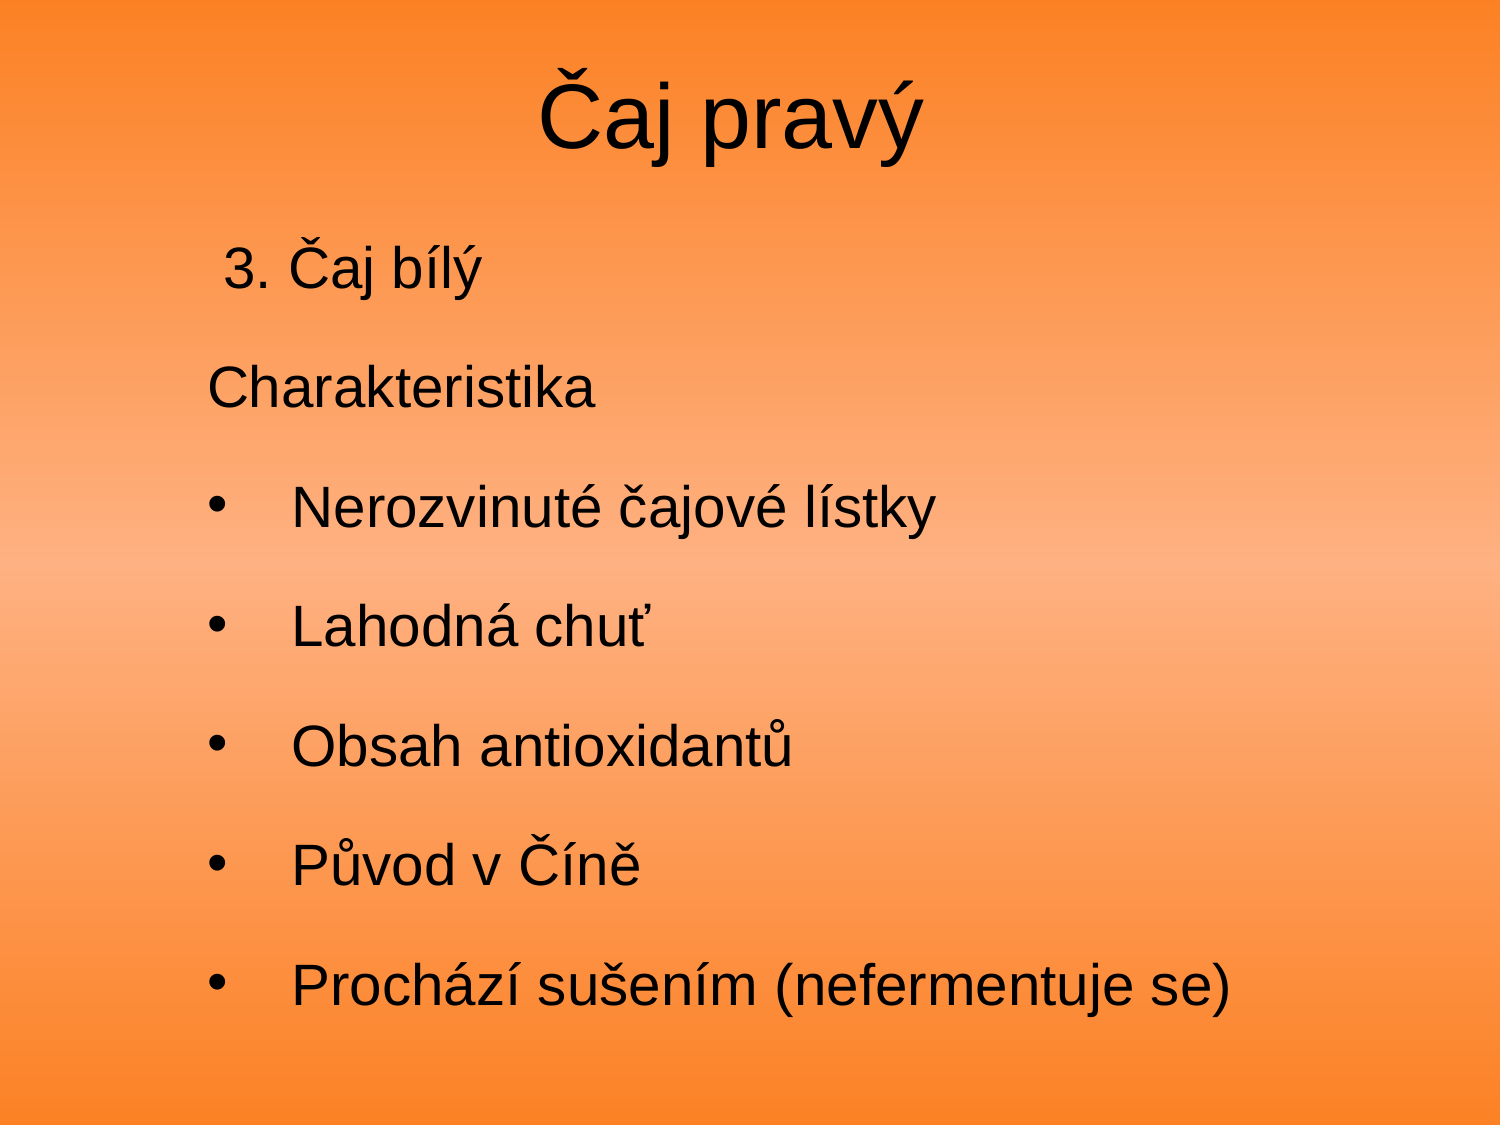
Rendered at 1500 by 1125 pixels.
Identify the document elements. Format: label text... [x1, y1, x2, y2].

title Čaj pravý [93, 35, 1369, 188]
list 3. Čaj bílý Charakteristika Nerozvinuté čajové lístky Lahodná chuť Obsah antioxidantů Původ v Číně Prochází sušením (nefermentuje se) [117, 187, 1393, 1025]
